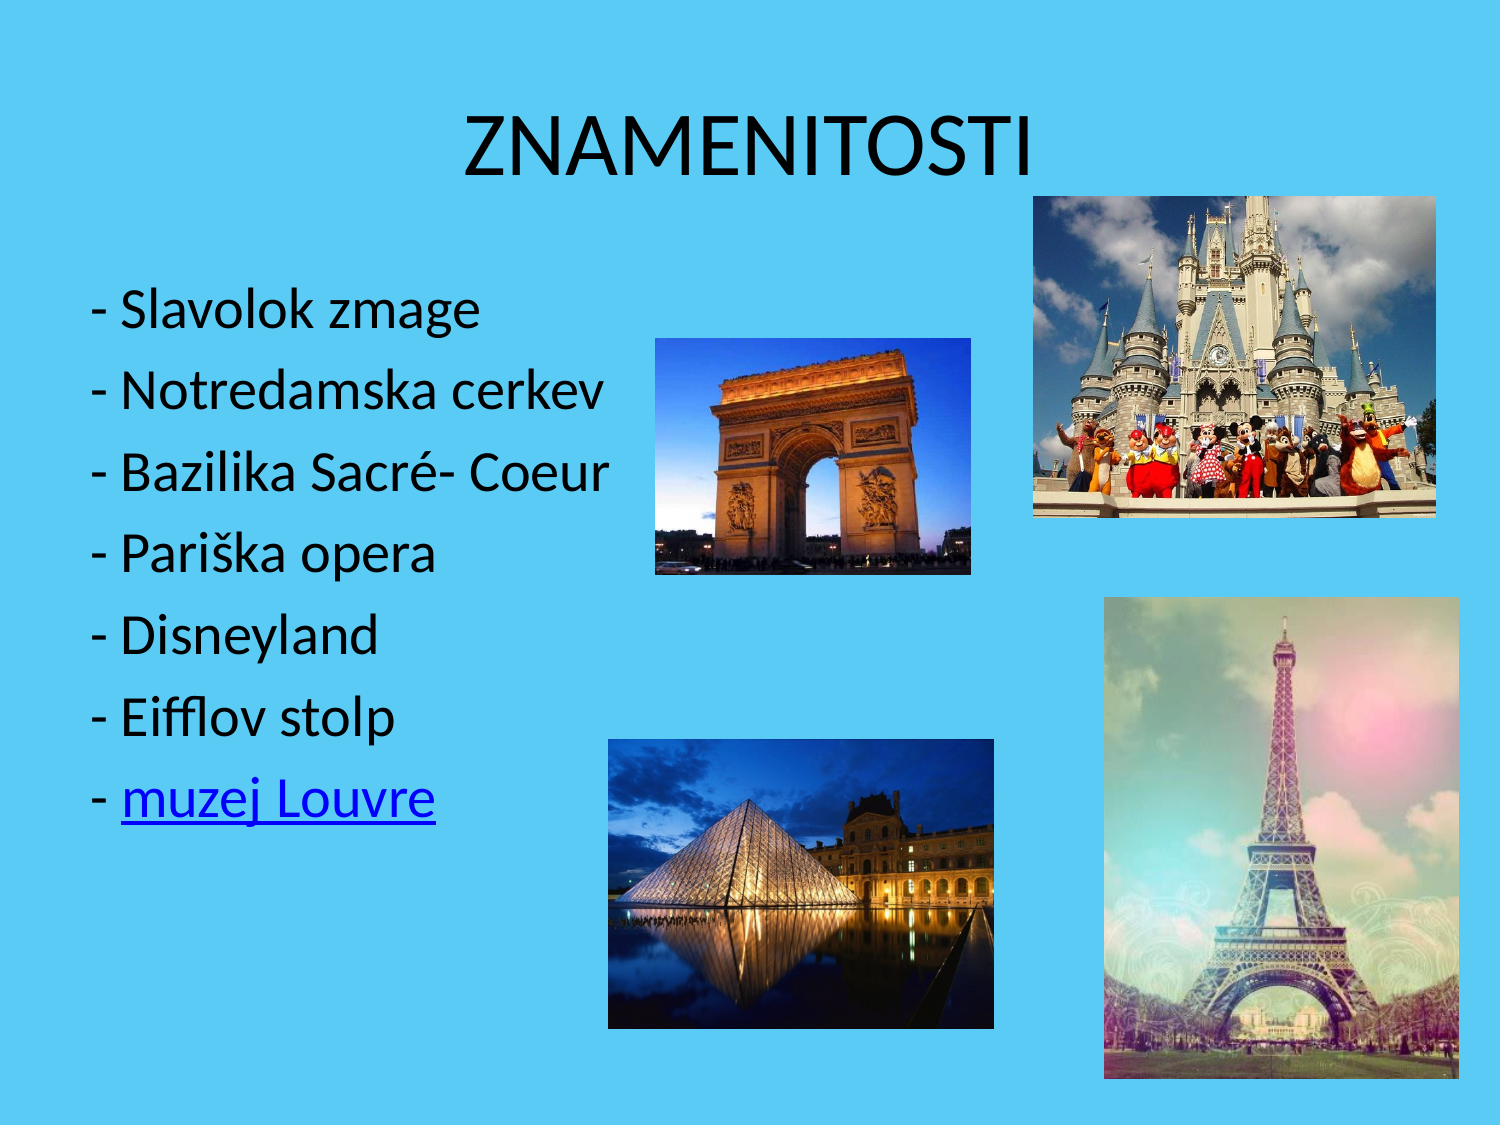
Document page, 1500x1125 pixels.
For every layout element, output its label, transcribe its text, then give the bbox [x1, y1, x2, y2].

list - Slavolok zmage - Notredamska cerkev - Bazilika Sacré- Coeur - Pariška opera - Disneyland - Eifflov stolp - muzej Louvre [75, 262, 1425, 1005]
picture [655, 338, 971, 575]
picture [1104, 597, 1459, 1079]
picture [1033, 196, 1436, 518]
picture [608, 739, 994, 1029]
title ZNAMENITOSTI [75, 45, 1425, 233]
